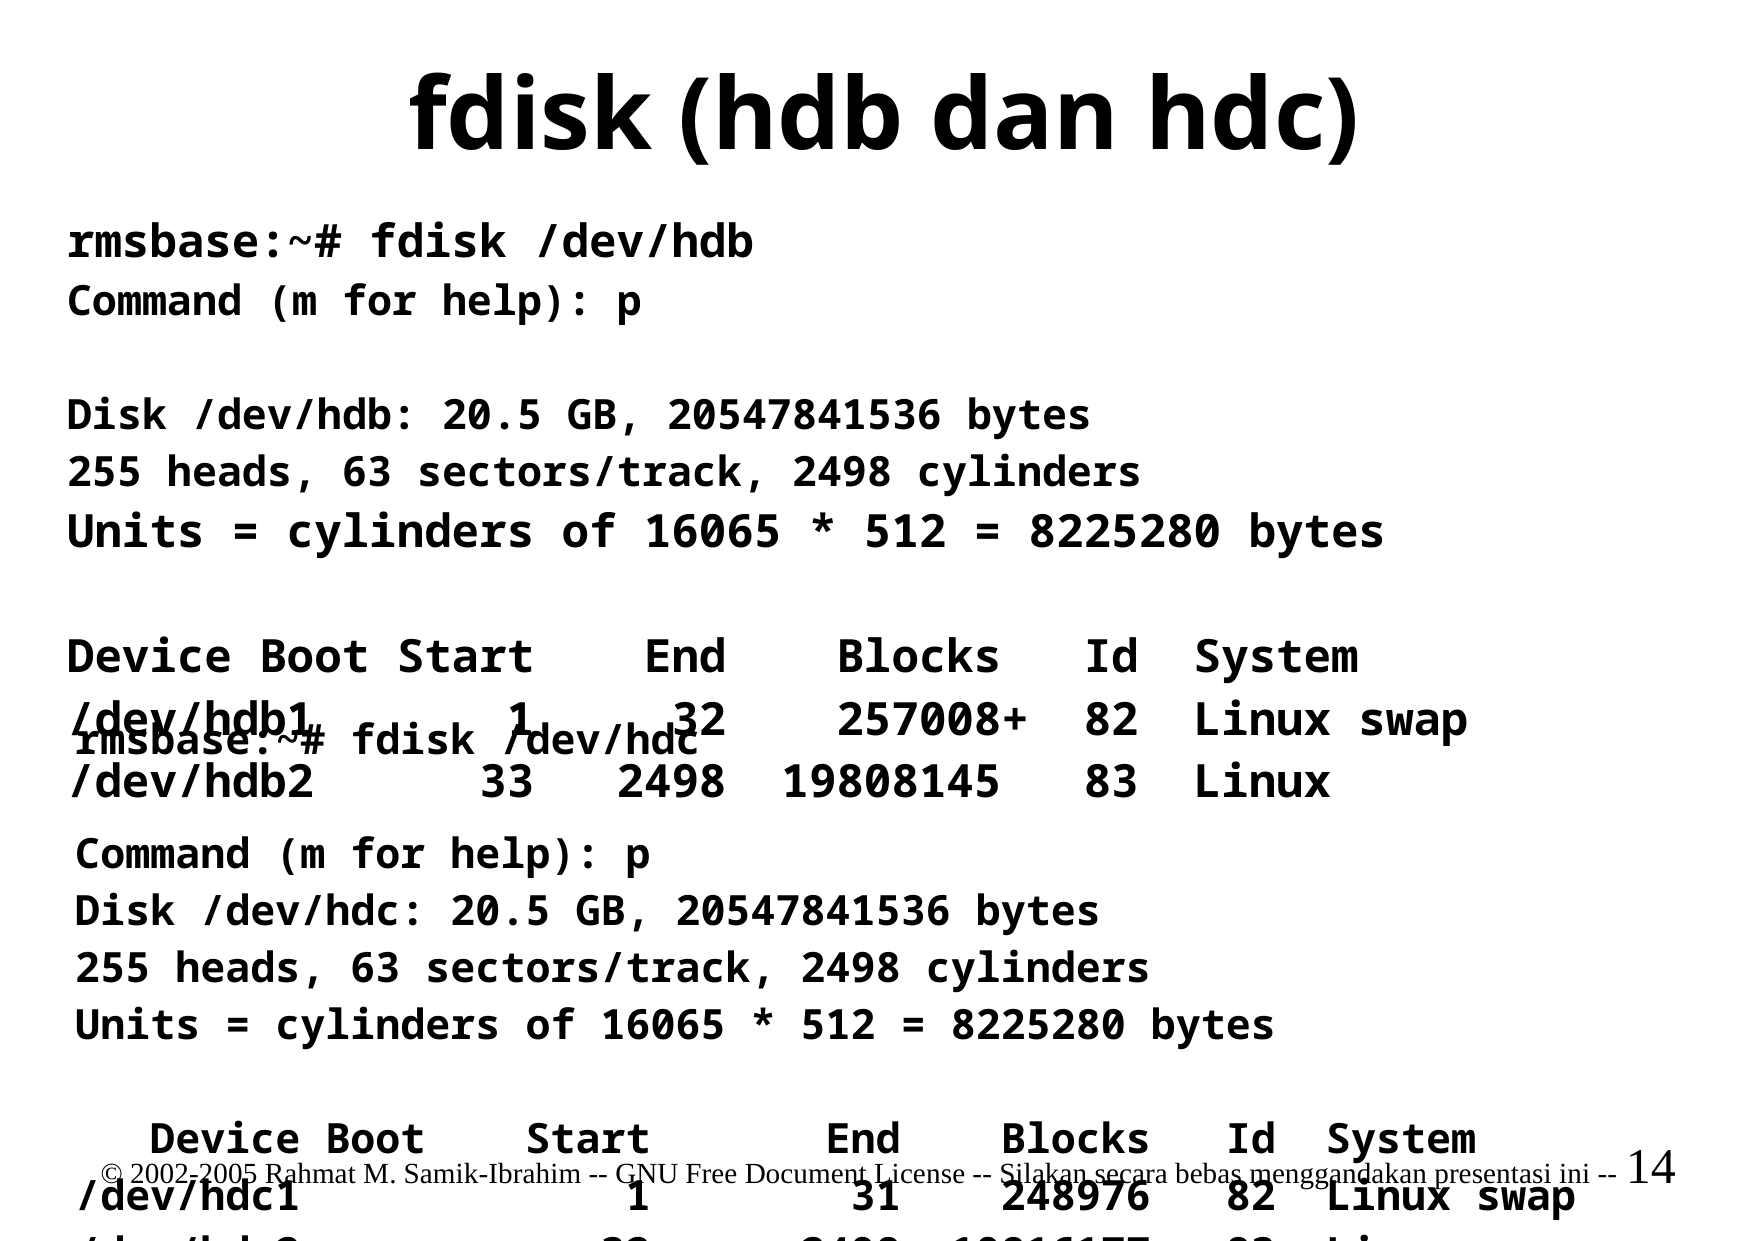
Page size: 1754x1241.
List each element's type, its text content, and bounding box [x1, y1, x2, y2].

text_box rmsbase:~# fdisk /dev/hdb Command (m for help): p Disk /dev/hdb: 20.5 GB, 20547841536 bytes 255 heads, 63 sectors/track, 2498 cylinders Units = cylinders of 16065 * 512 = 8225280 bytes Device Boot Start End Blocks Id System /dev/hdb1 1 32 257008+ 82 Linux swap /dev/hdb2 33 2498 19808145 83 Linux [67, 208, 1680, 763]
text_box rmsbase:~# fdisk /dev/hdc Command (m for help): p Disk /dev/hdc: 20.5 GB, 20547841536 bytes 255 heads, 63 sectors/track, 2498 cylinders Units = cylinders of 16065 * 512 = 8225280 bytes Device Boot Start End Blocks Id System /dev/hdc1 1 31 248976 82 Linux swap /dev/hdc2 32 2498 19816177+ 83 Linux [75, 709, 1710, 1183]
title fdisk (hdb dan hdc) [176, 43, 1594, 177]
